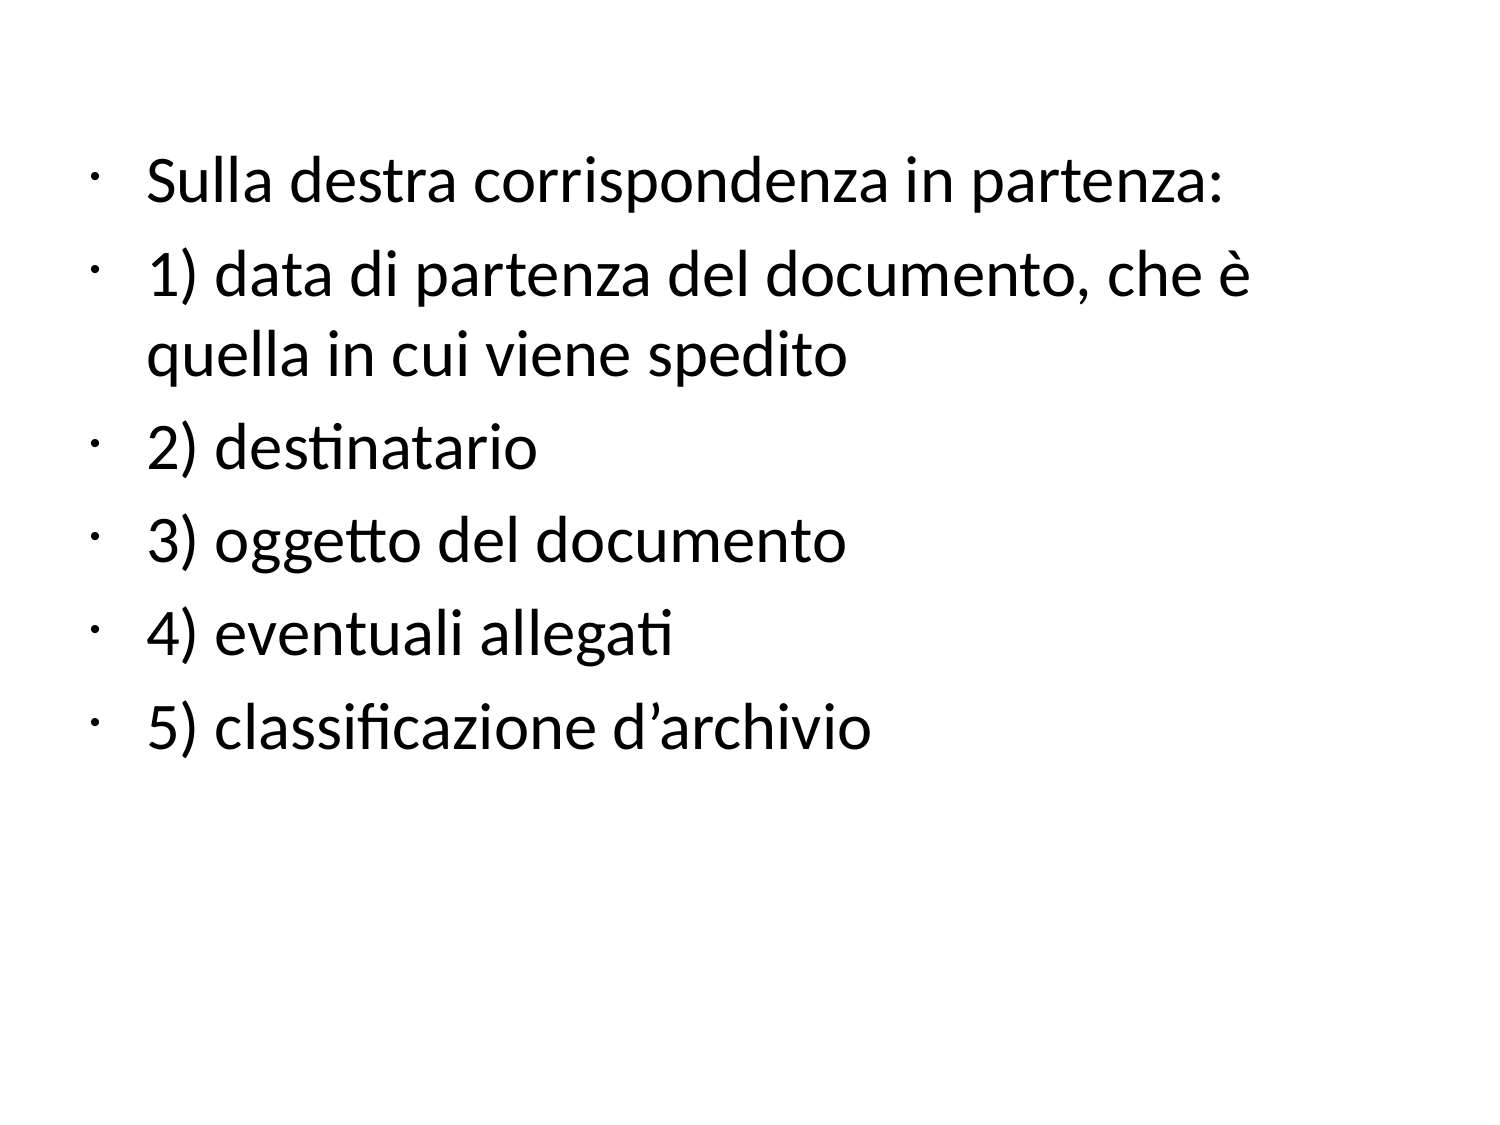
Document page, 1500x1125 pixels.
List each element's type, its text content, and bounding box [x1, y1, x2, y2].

list Sulla destra corrispondenza in partenza: 1) data di partenza del documento, che è quella in cui viene spedito 2) destinatario 3) oggetto del documento 4) eventuali allegati 5) classificazione d’archivio [75, 128, 1425, 1079]
